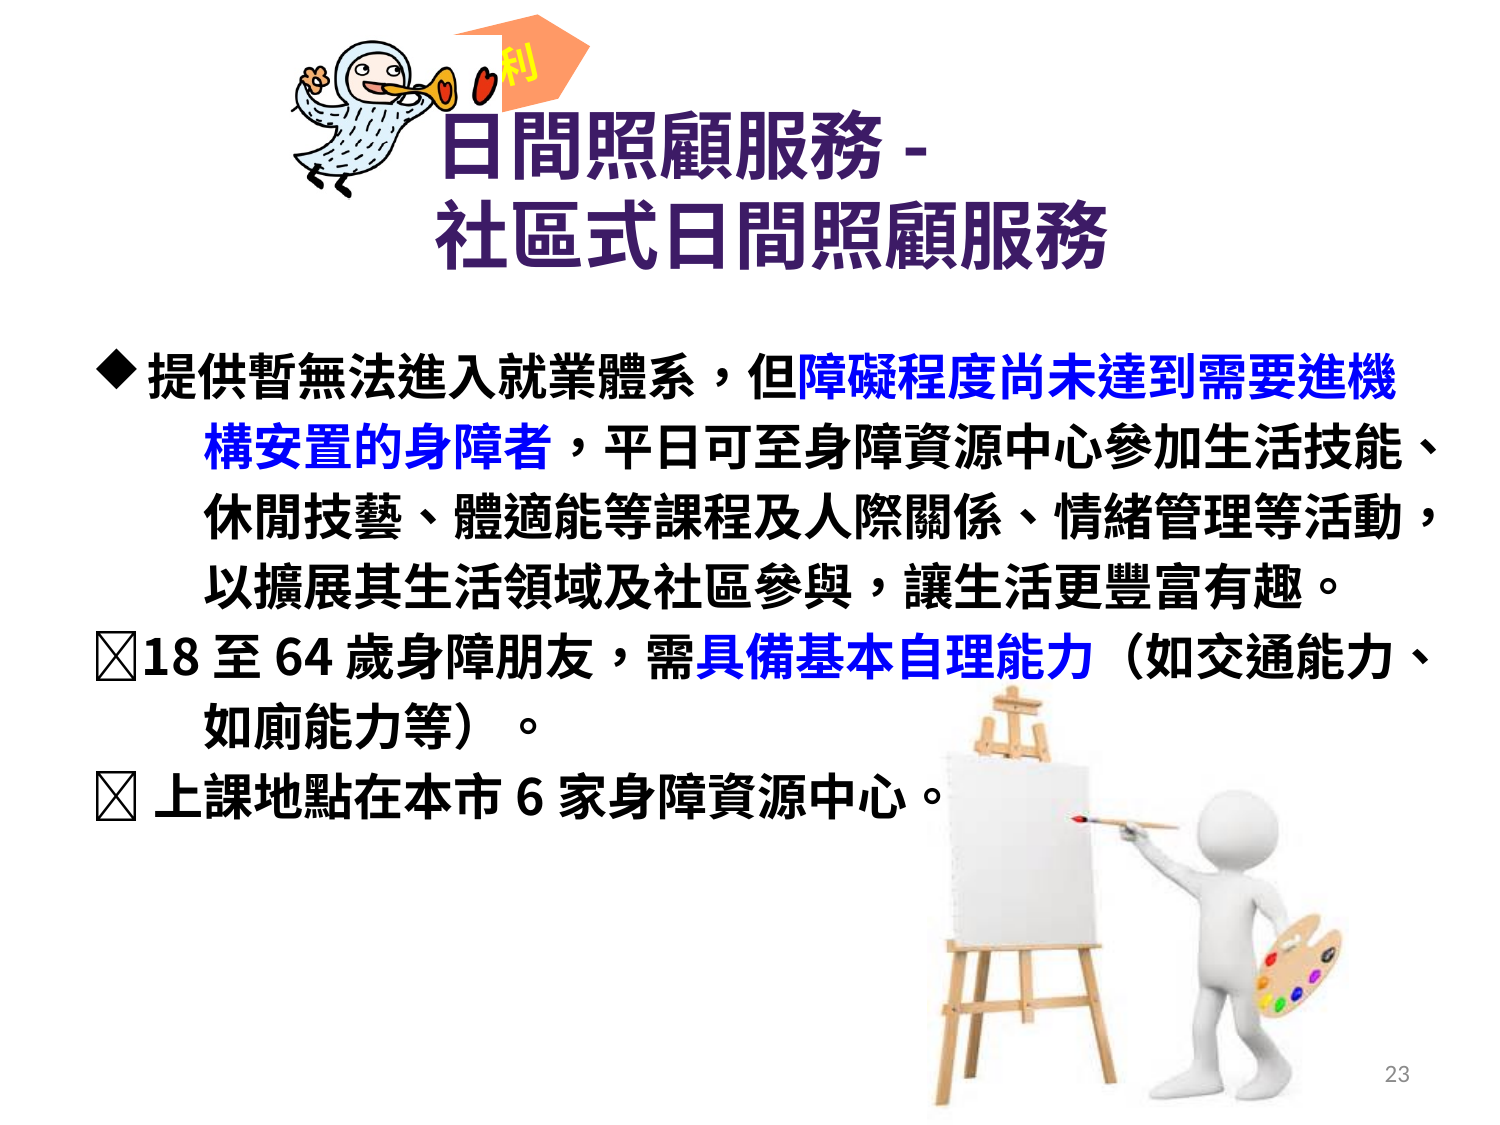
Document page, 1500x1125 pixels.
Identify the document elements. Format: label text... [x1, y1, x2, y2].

picture [927, 1024, 1349, 1125]
title 日間照顧服務- 社區式日間照顧服務 [419, 66, 1186, 312]
slide_number <編號> [1074, 1042, 1425, 1103]
picture [289, 35, 502, 200]
text_box 第3類福利 [453, 14, 591, 66]
list 提供暫無法進入就業體系，但障礙程度尚未達到需要進機 構安置的身障者，平日可至身障資源中心參加生活技能、 休閒技藝、體適能等課程及人際關係、情緒管理等活動， 以擴展其生活領域及社區參與，讓生活更豐富有趣。 18至64歲身障朋友，需具備基本自理能力（如交通能力、 如廁能力等）。 上課地點在本市6家身障資源中心。 [76, 338, 1447, 1024]
